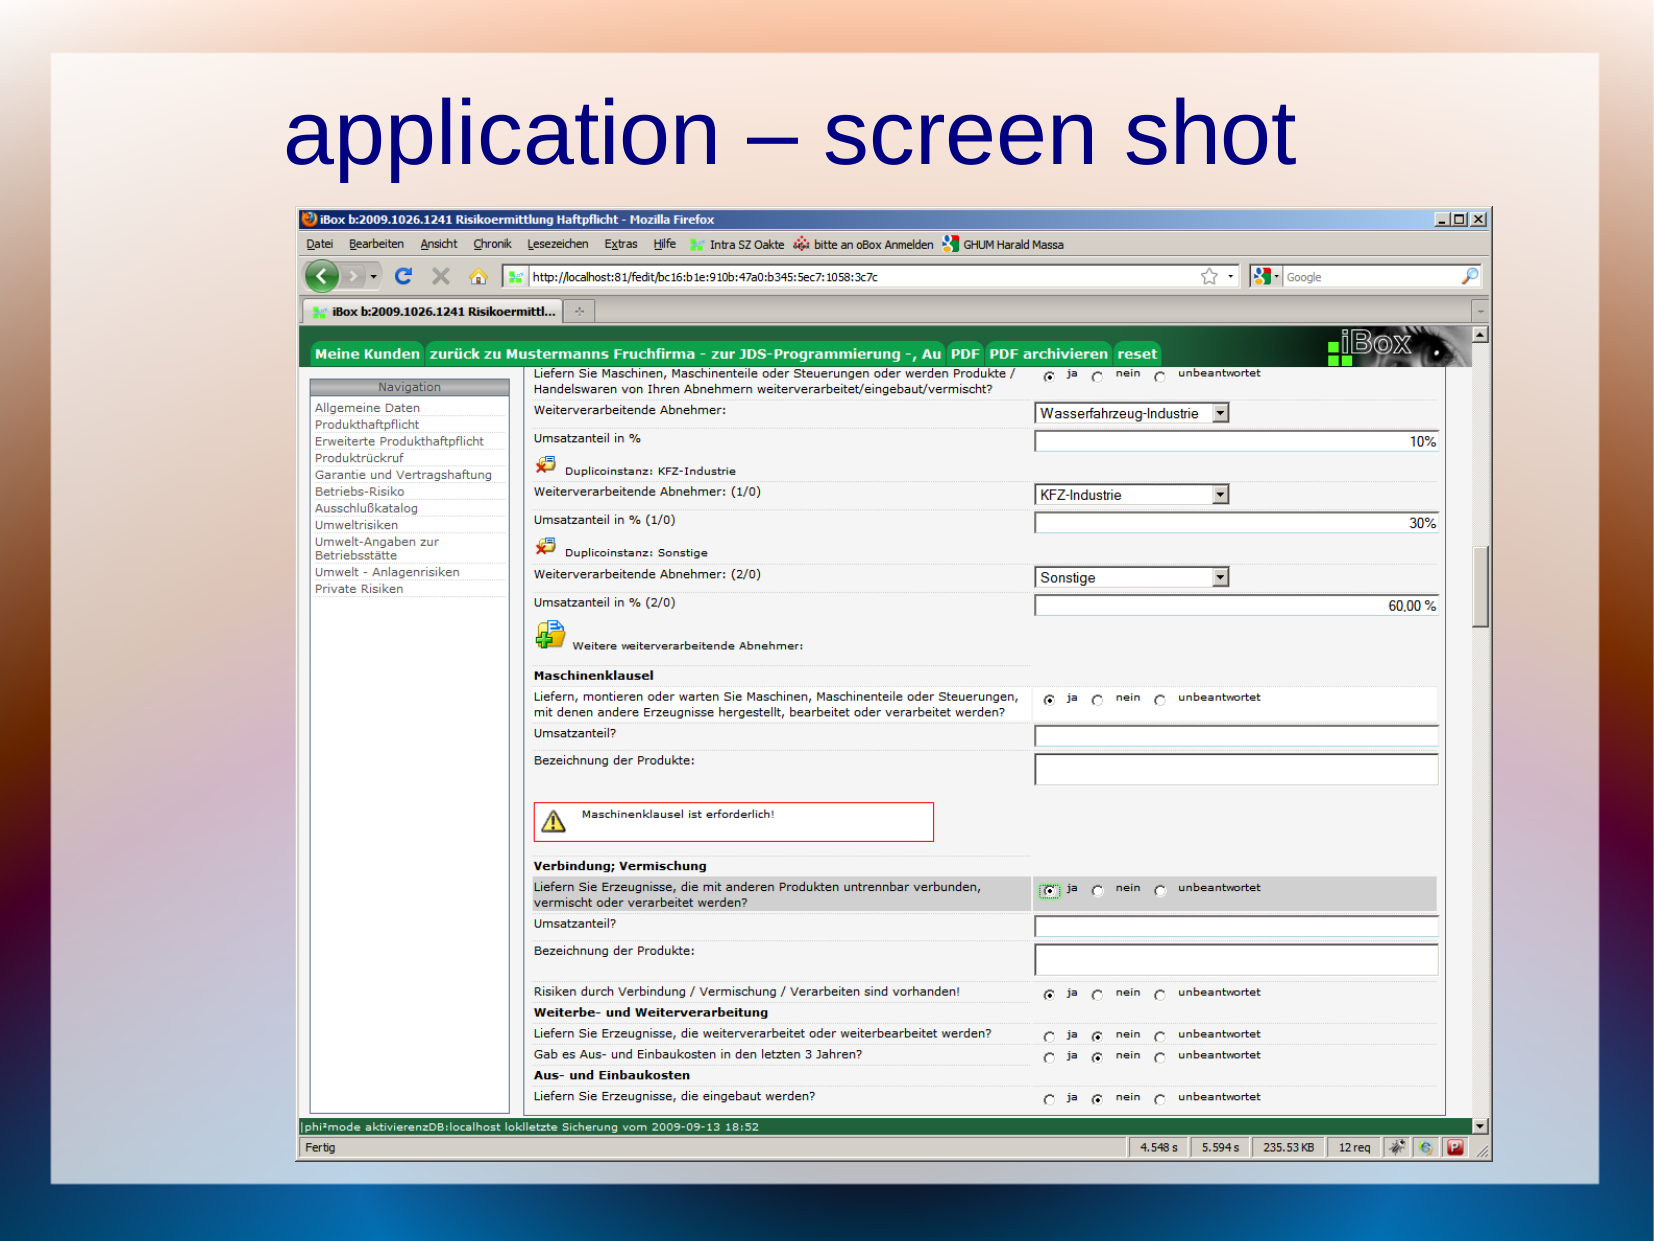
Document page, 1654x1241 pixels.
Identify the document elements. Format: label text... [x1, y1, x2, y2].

title application – screen shot [47, 29, 1536, 237]
picture [0, 0, 1654, 1241]
